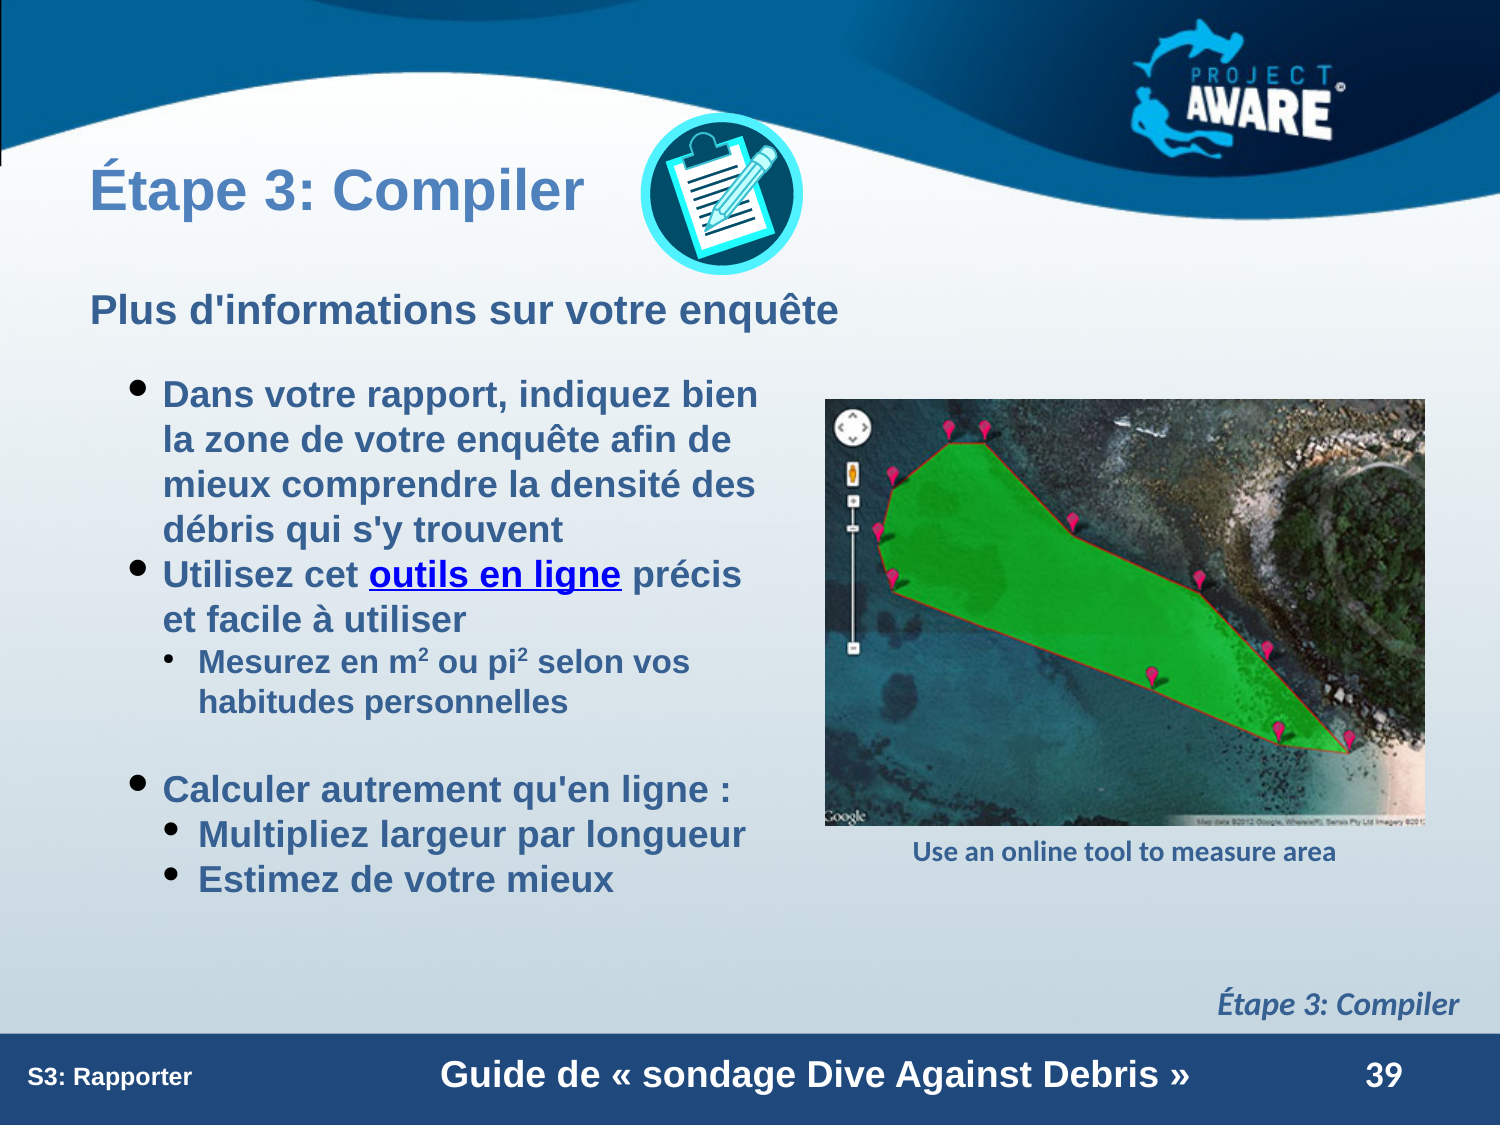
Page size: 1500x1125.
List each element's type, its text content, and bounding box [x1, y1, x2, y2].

picture [0, 0, 1500, 1037]
text_box Étape 3: Compiler [75, 145, 615, 237]
text_box Plus d'informations sur votre enquête [75, 275, 863, 355]
text_box Use an online tool to measure area [824, 825, 1425, 875]
text_box <numéro> [1350, 1042, 1475, 1103]
text_box Étape 3: Compiler [999, 975, 1475, 1025]
text_box Guide de « sondage Dive Against Debris » [425, 1042, 1276, 1103]
text_box S3: Rapporter [12, 1052, 425, 1103]
text_box Dans votre rapport, indiquez bien la zone de votre enquête afin de mieux comprendre la densité des débris qui s'y trouvent Utilisez cet outils en ligne précis et facile à utiliser Mesurez en m2 ou pi2 selon vos habitudes personnelles Calculer autrement qu'en ligne : Multipliez largeur par longueur Estimez de votre mieux [112, 362, 788, 922]
